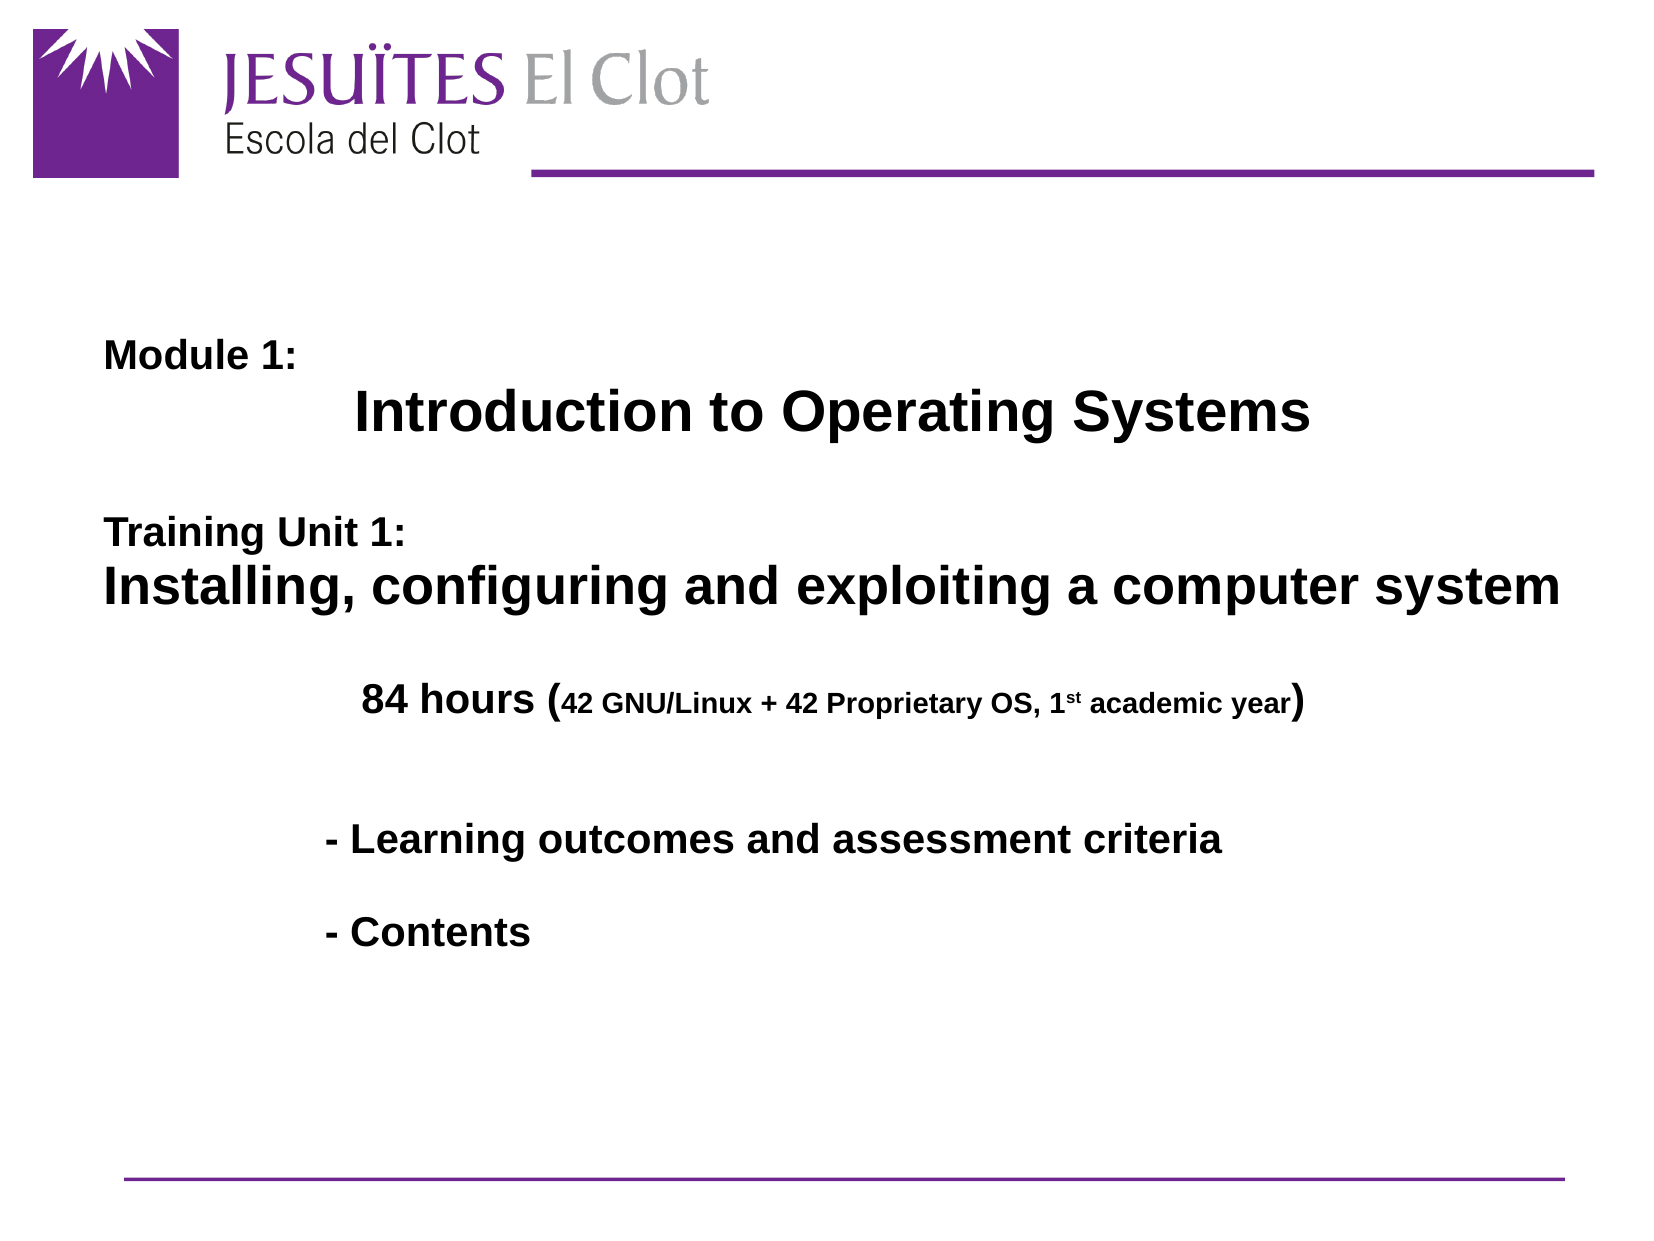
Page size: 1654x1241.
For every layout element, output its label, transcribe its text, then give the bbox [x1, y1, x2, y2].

text_box Module 1: Introduction to Operating Systems Training Unit 1: Installing, configuring and exploiting a computer system 84 hours (42 GNU/Linux + 42 Proprietary OS, 1st academic year) - Learning outcomes and assessment criteria - Contents [88, 324, 1579, 1010]
text_box [124, 1177, 1565, 1182]
text_box [709, 169, 1595, 178]
picture [33, 29, 709, 178]
